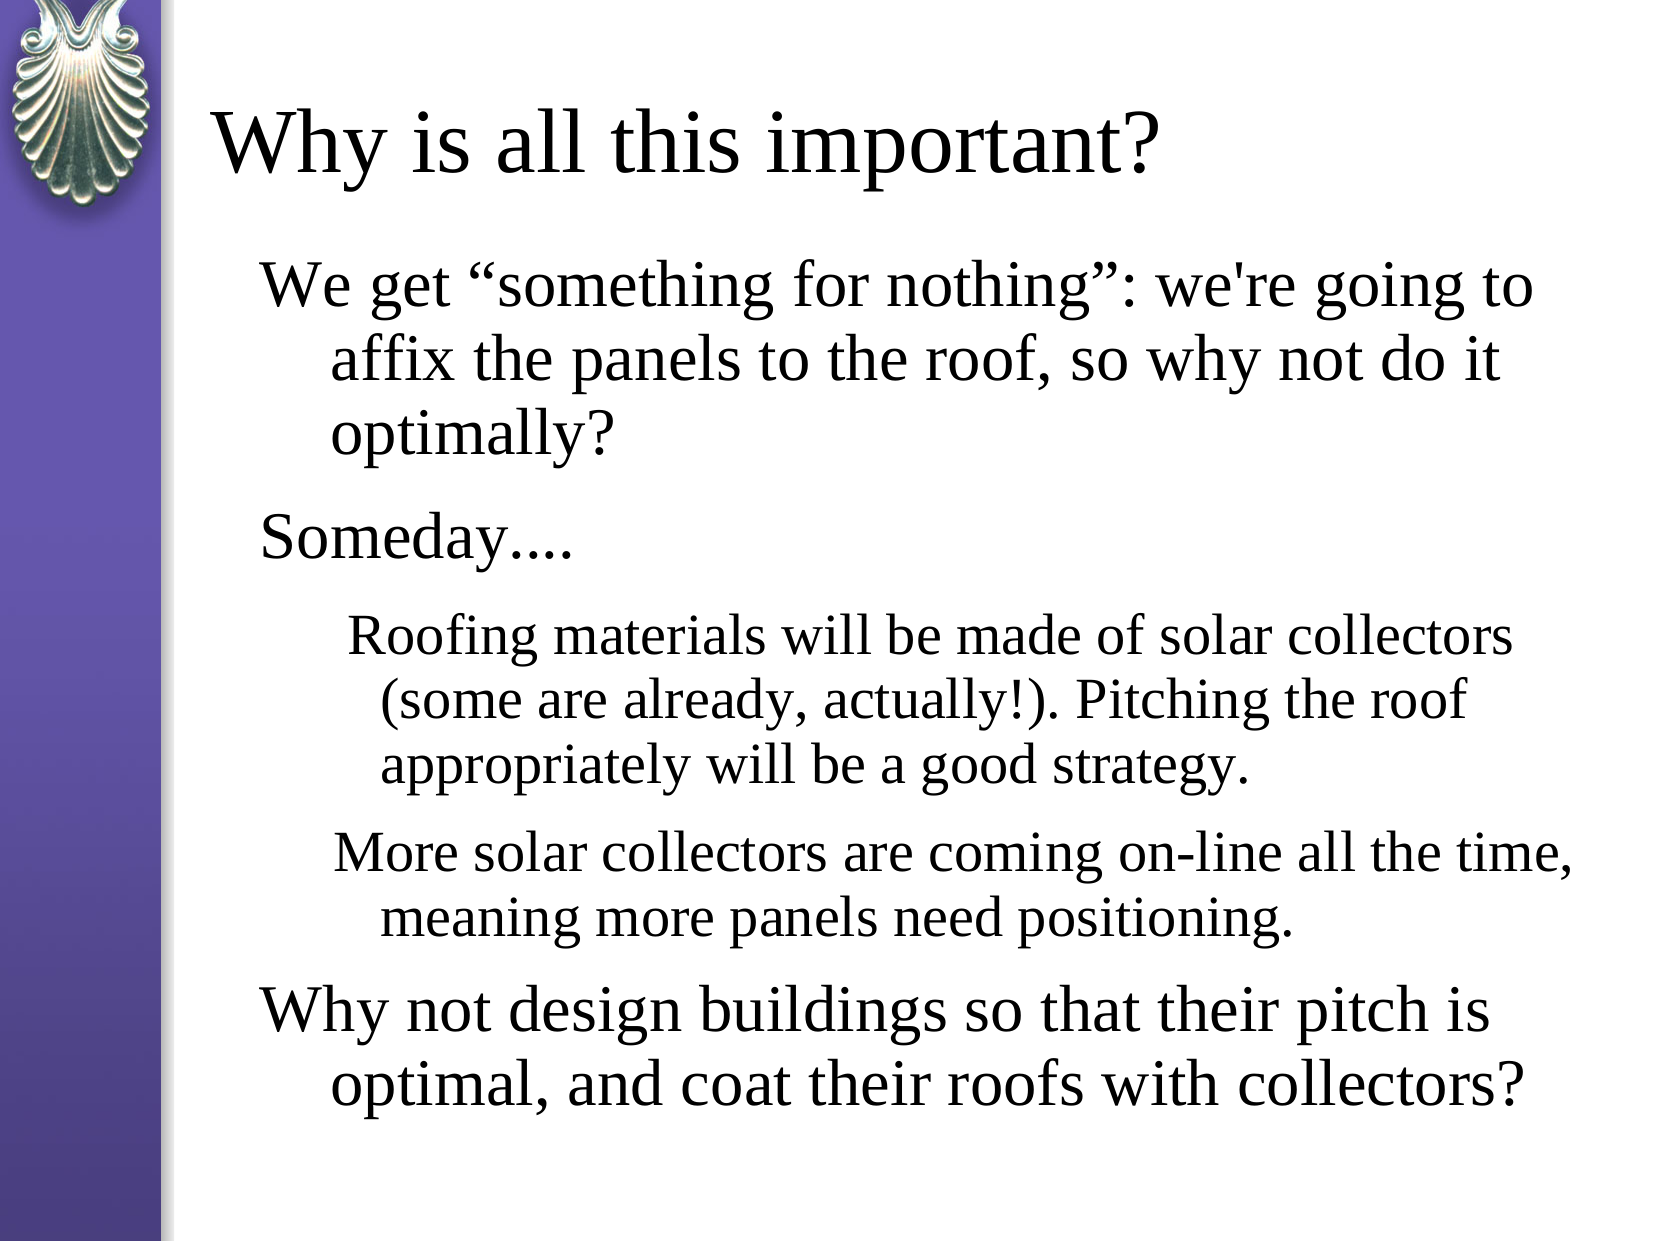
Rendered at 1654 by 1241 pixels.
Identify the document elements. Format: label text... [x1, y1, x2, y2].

list We get “something for nothing”: we're going to affix the panels to the roof, so why not do it optimally? Someday.... Roofing materials will be made of solar collectors (some are already, actually!). Pitching the roof appropriately will be a good strategy. More solar collectors are coming on-line all the time, meaning more panels need positioning. Why not design buildings so that their pitch is optimal, and coat their roofs with collectors? [238, 246, 1613, 1126]
title Why is all this important? [210, 37, 1623, 246]
picture [0, 0, 161, 1241]
